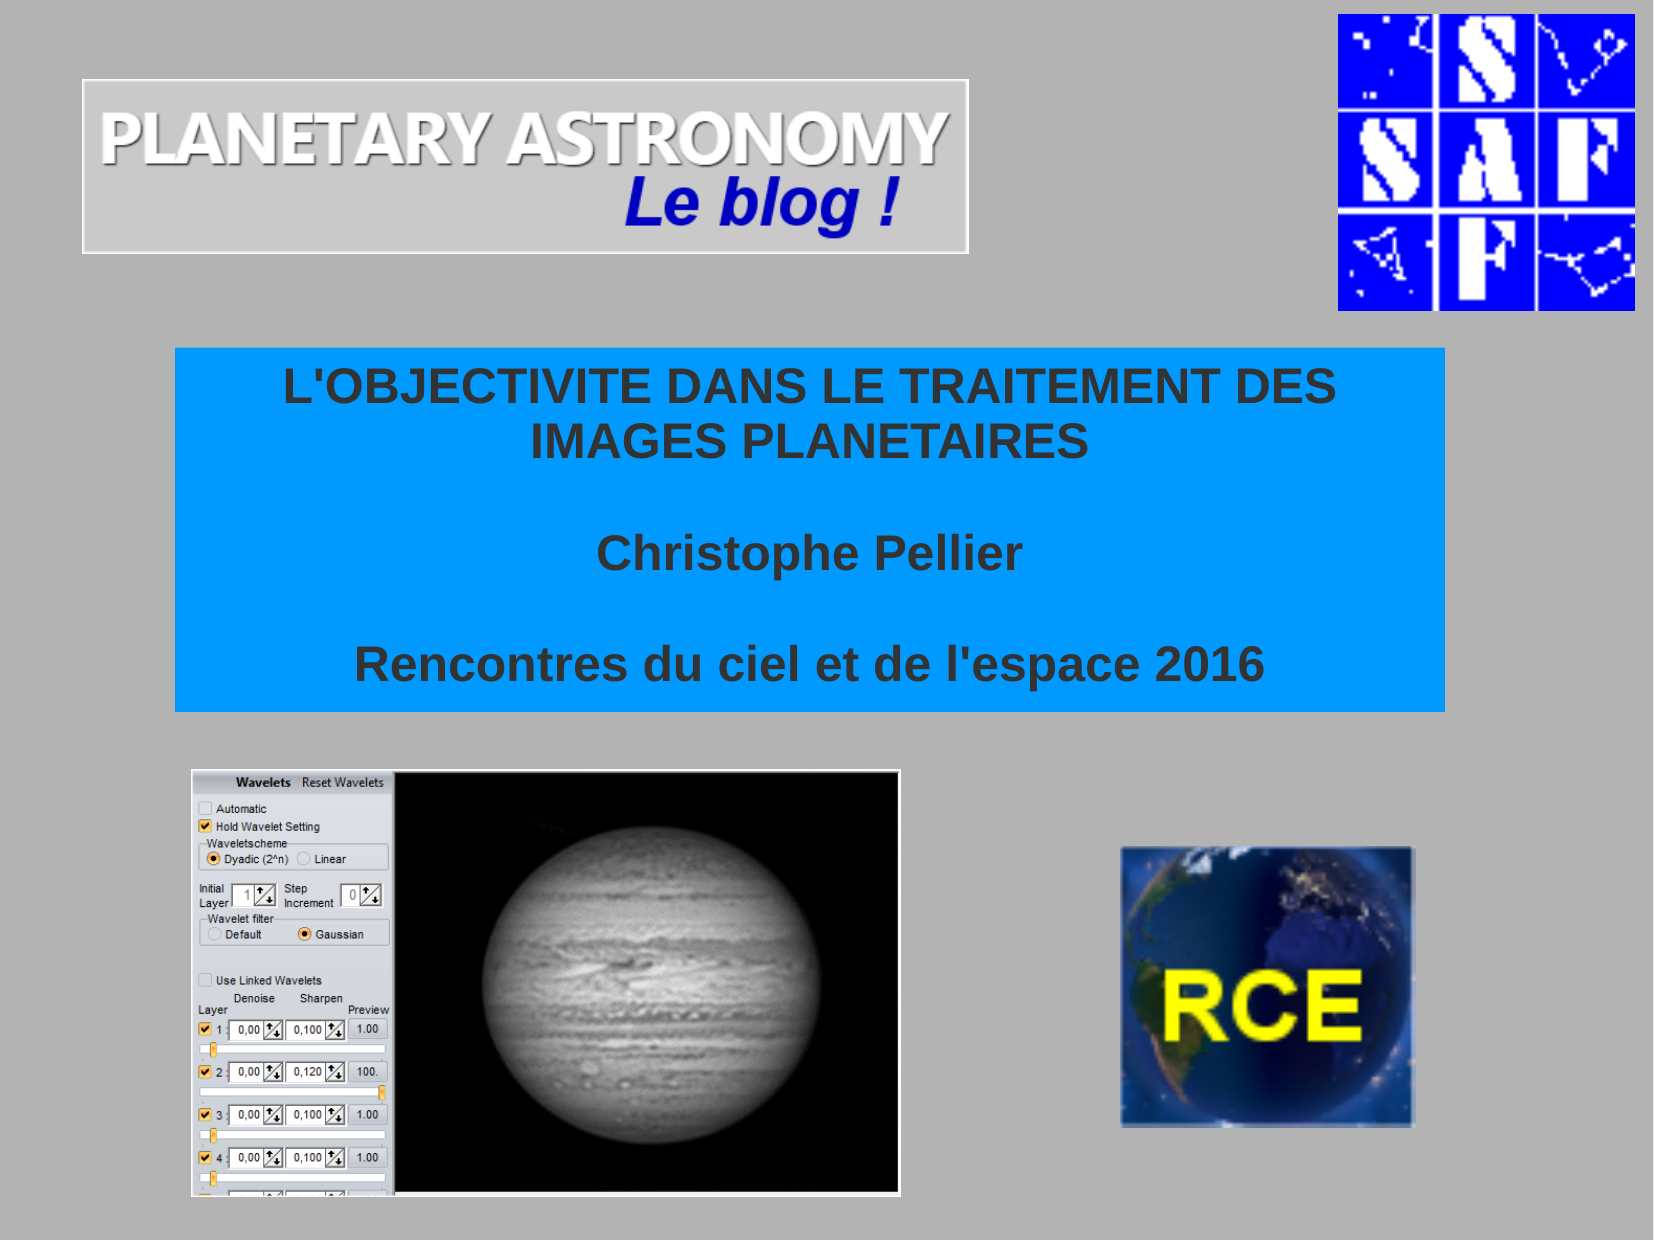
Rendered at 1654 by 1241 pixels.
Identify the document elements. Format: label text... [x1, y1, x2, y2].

text_box L'OBJECTIVITE DANS LE TRAITEMENT DES IMAGES PLANETAIRES Christophe Pellier Rencontres du ciel et de l'espace 2016 [175, 347, 1445, 712]
picture [82, 79, 969, 254]
picture [191, 769, 901, 1197]
picture [1120, 846, 1416, 1128]
picture [1338, 14, 1635, 311]
